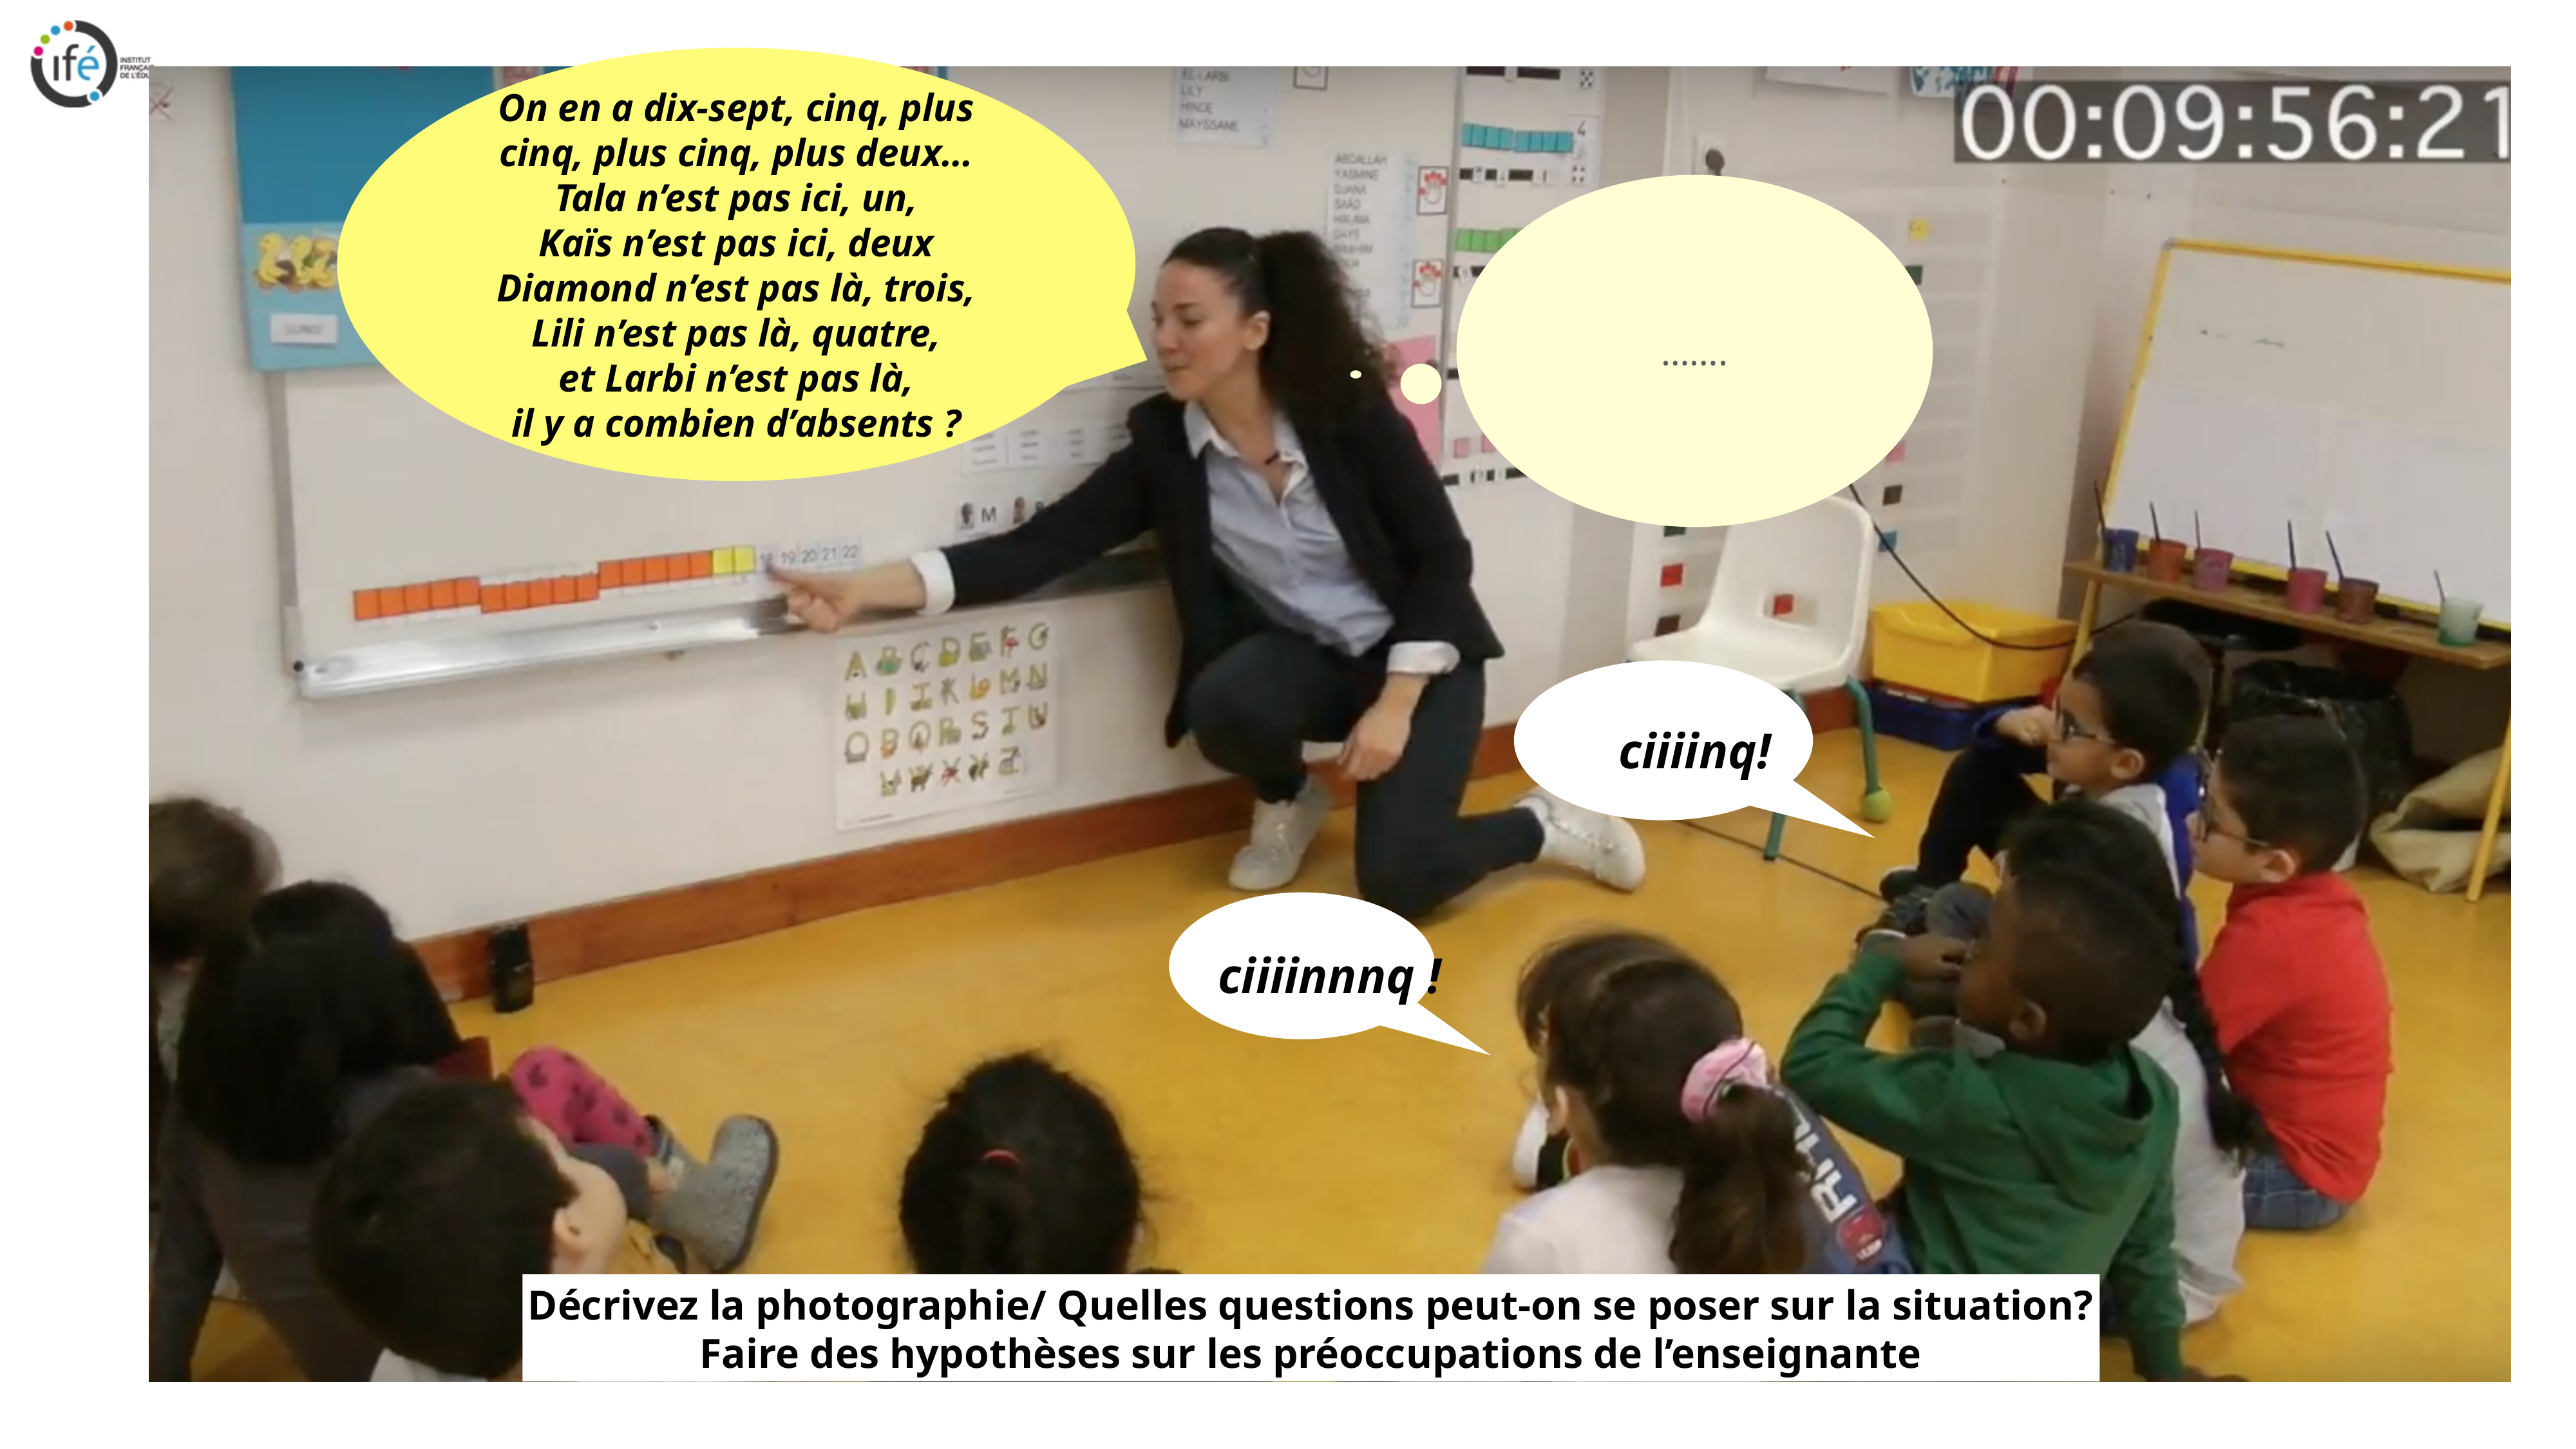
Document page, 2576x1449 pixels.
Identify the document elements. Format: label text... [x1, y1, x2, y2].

text_box ciiiinq! [1513, 660, 1876, 838]
picture [30, 19, 2511, 1382]
text_box On en a dix-sept, cinq, plus cinq, plus cinq, plus deux… Tala n’est pas ici, un, Kaïs n’est pas ici, deux Diamond n’est pas là, trois, Lili n’est pas là, quatre, et Larbi n’est pas là, il y a combien d’absents ? [337, 48, 1148, 481]
text_box [1350, 370, 1361, 379]
text_box ciiiinnnq ! [1169, 892, 1491, 1056]
text_box ……. [1456, 175, 1933, 527]
text_box [1400, 363, 1442, 404]
text_box Décrivez la photographie/ Quelles questions peut-on se poser sur la situation? Faire des hypothèses sur les préoccupations de l’enseignante [522, 1274, 2100, 1382]
